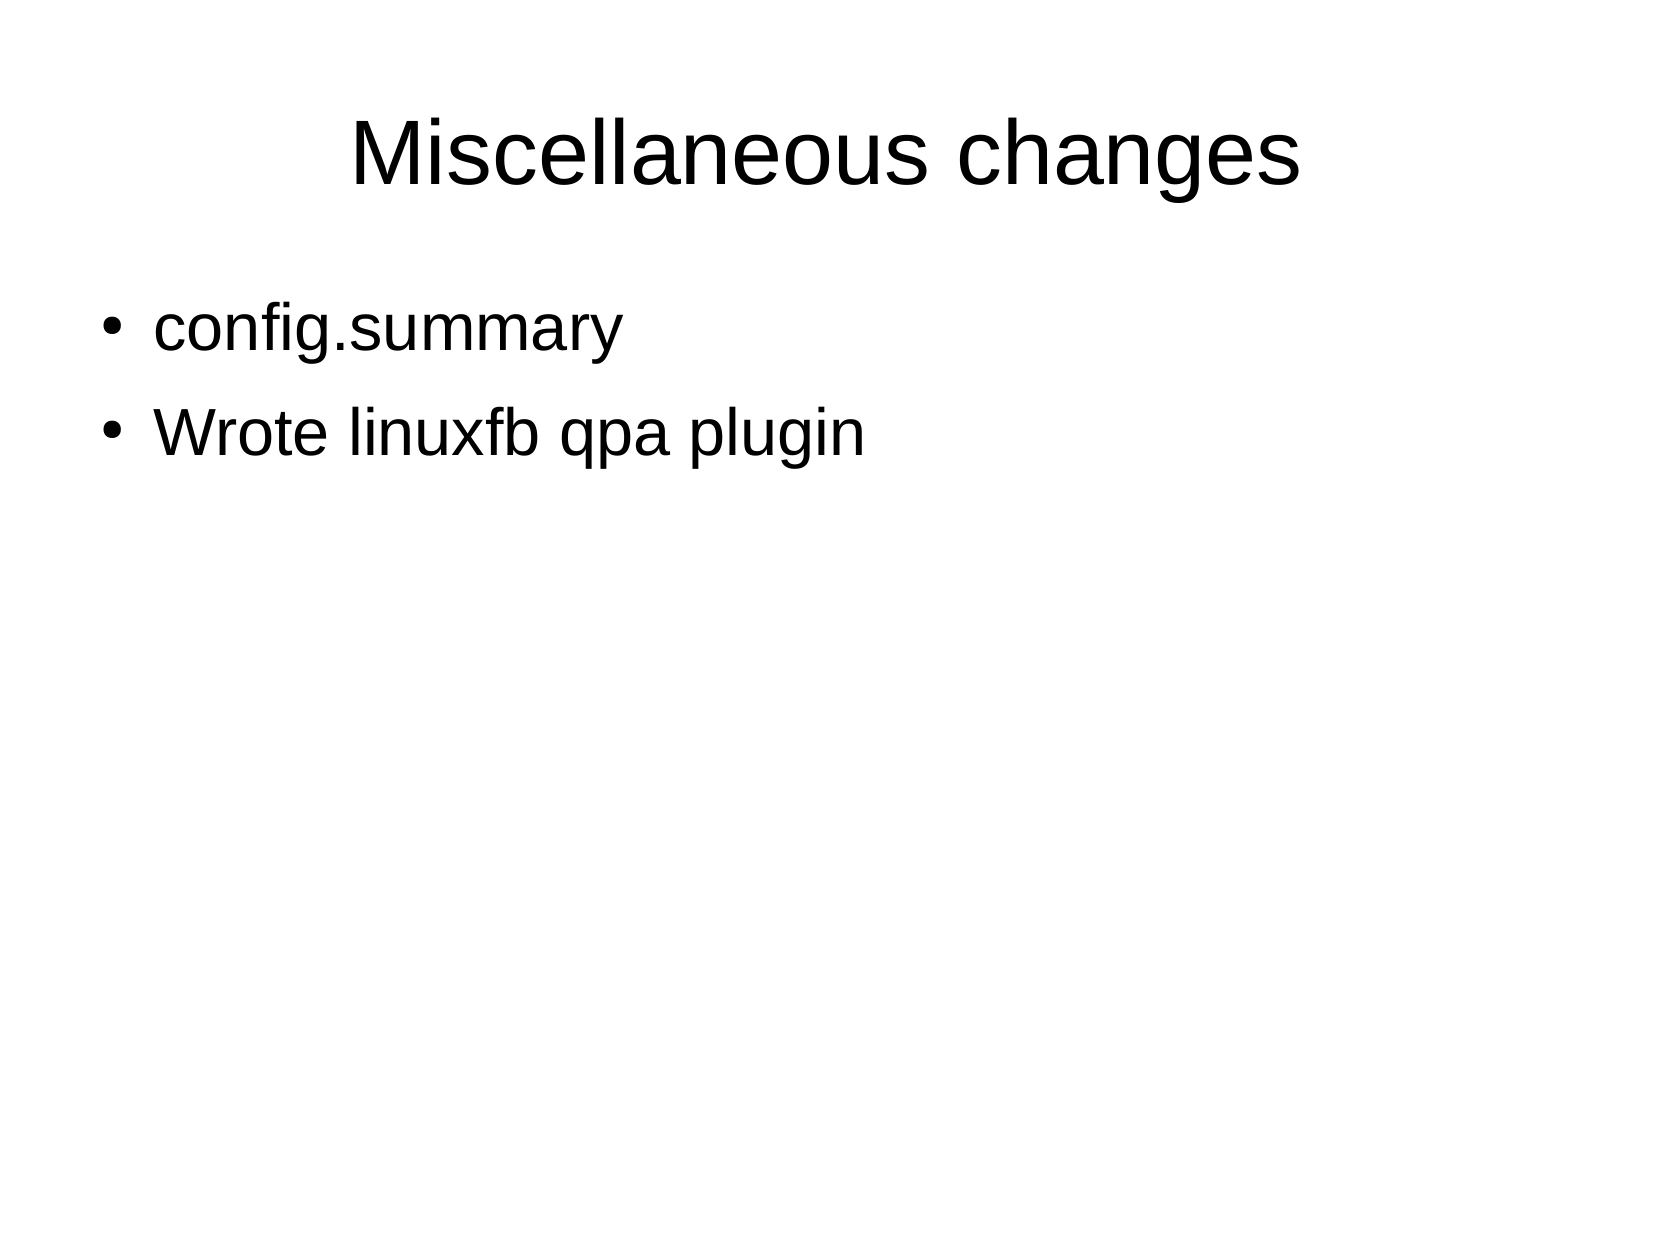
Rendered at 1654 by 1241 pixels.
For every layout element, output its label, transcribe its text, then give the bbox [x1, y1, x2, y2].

list config.summary Wrote linuxfb qpa plugin [82, 290, 1538, 1010]
title Miscellaneous changes [82, 49, 1571, 257]
